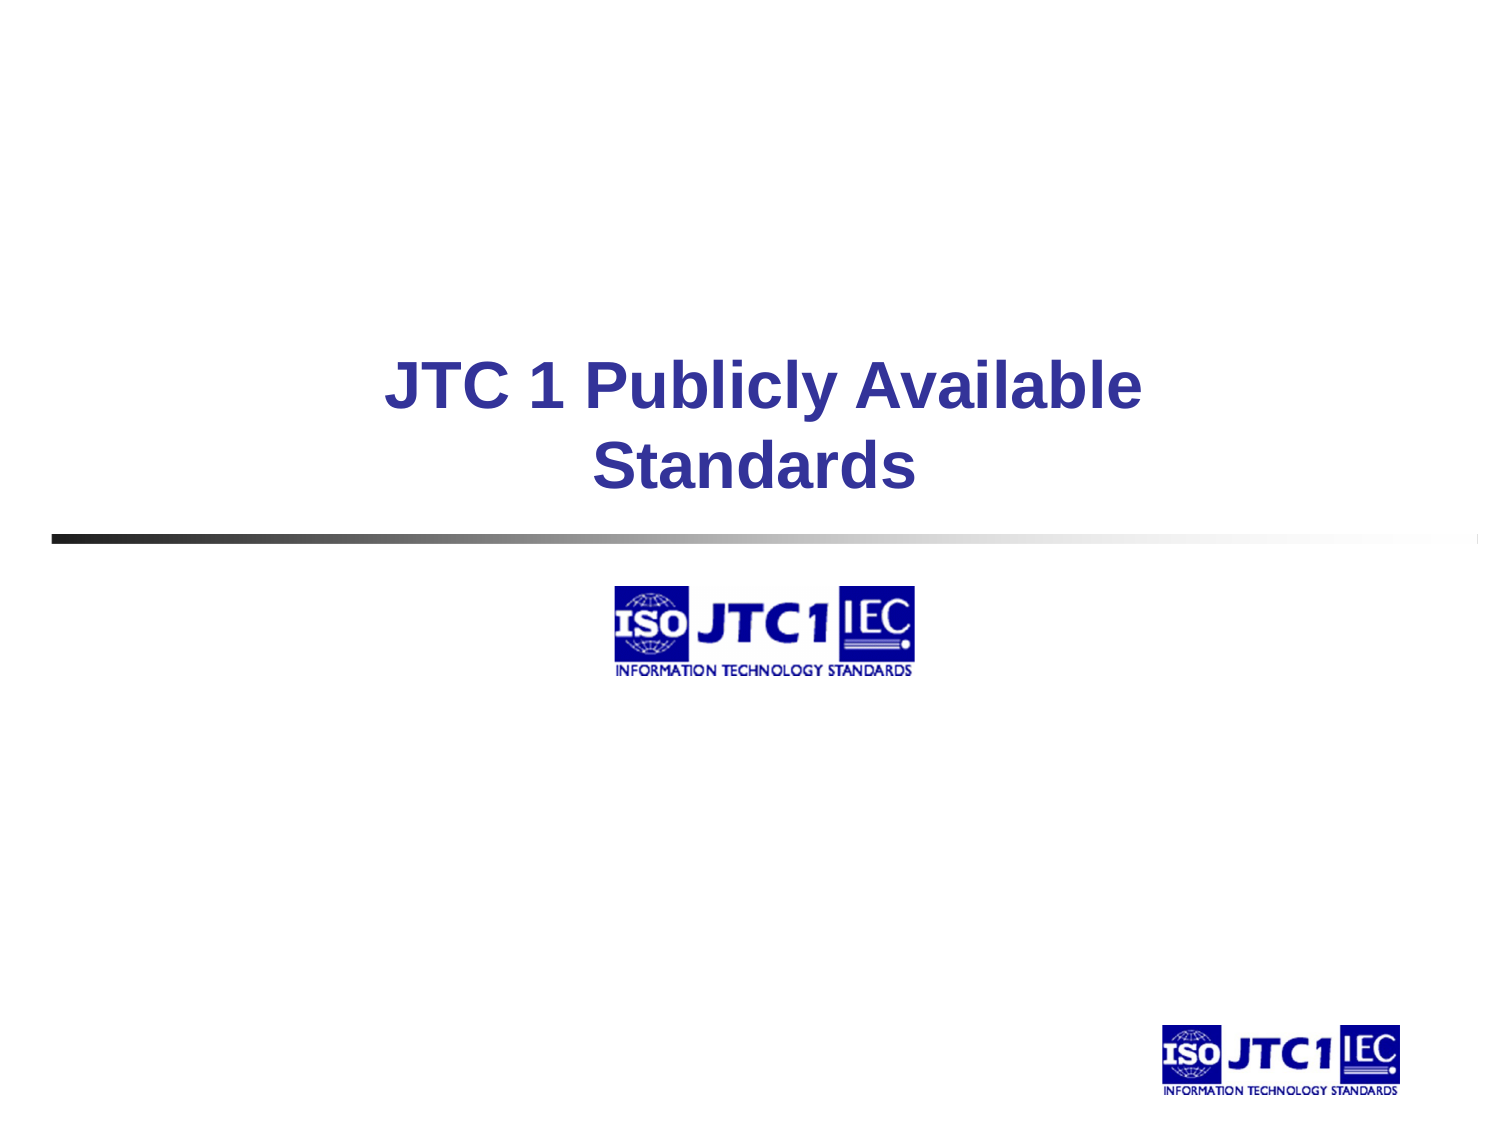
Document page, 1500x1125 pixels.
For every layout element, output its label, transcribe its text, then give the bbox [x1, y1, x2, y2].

picture [1162, 1025, 1400, 1095]
text_box [51, 534, 1478, 544]
text_box [614, 586, 915, 676]
text_box JTC 1 Publicly Available Standards [275, 324, 1225, 503]
